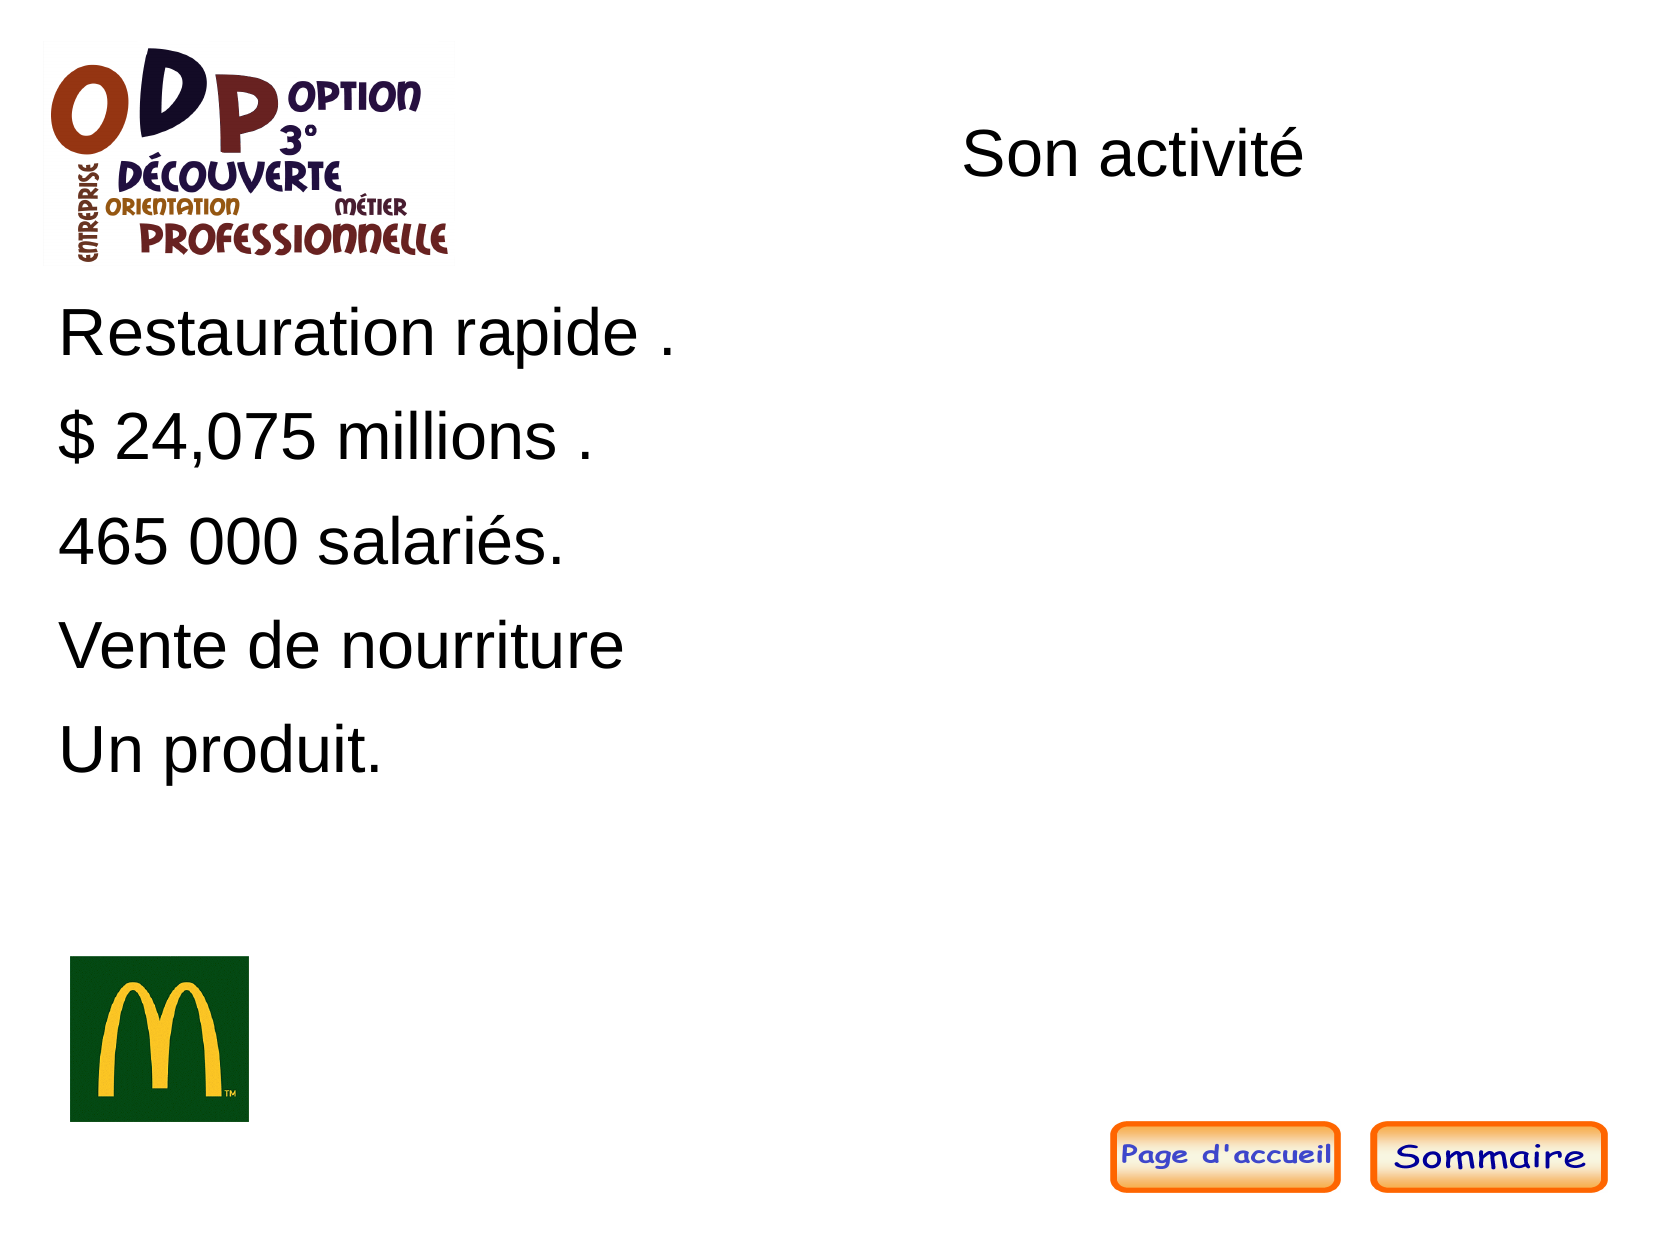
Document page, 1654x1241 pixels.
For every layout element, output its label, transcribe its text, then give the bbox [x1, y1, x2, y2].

title Son activité [637, 49, 1630, 257]
picture [43, 41, 455, 266]
picture [1370, 1121, 1608, 1193]
list Restauration rapide . $ 24,075 millions . 465 000 salariés. Vente de nourriture Un produit. [59, 295, 1571, 1158]
picture [70, 956, 249, 1123]
picture [1110, 1158, 1341, 1193]
